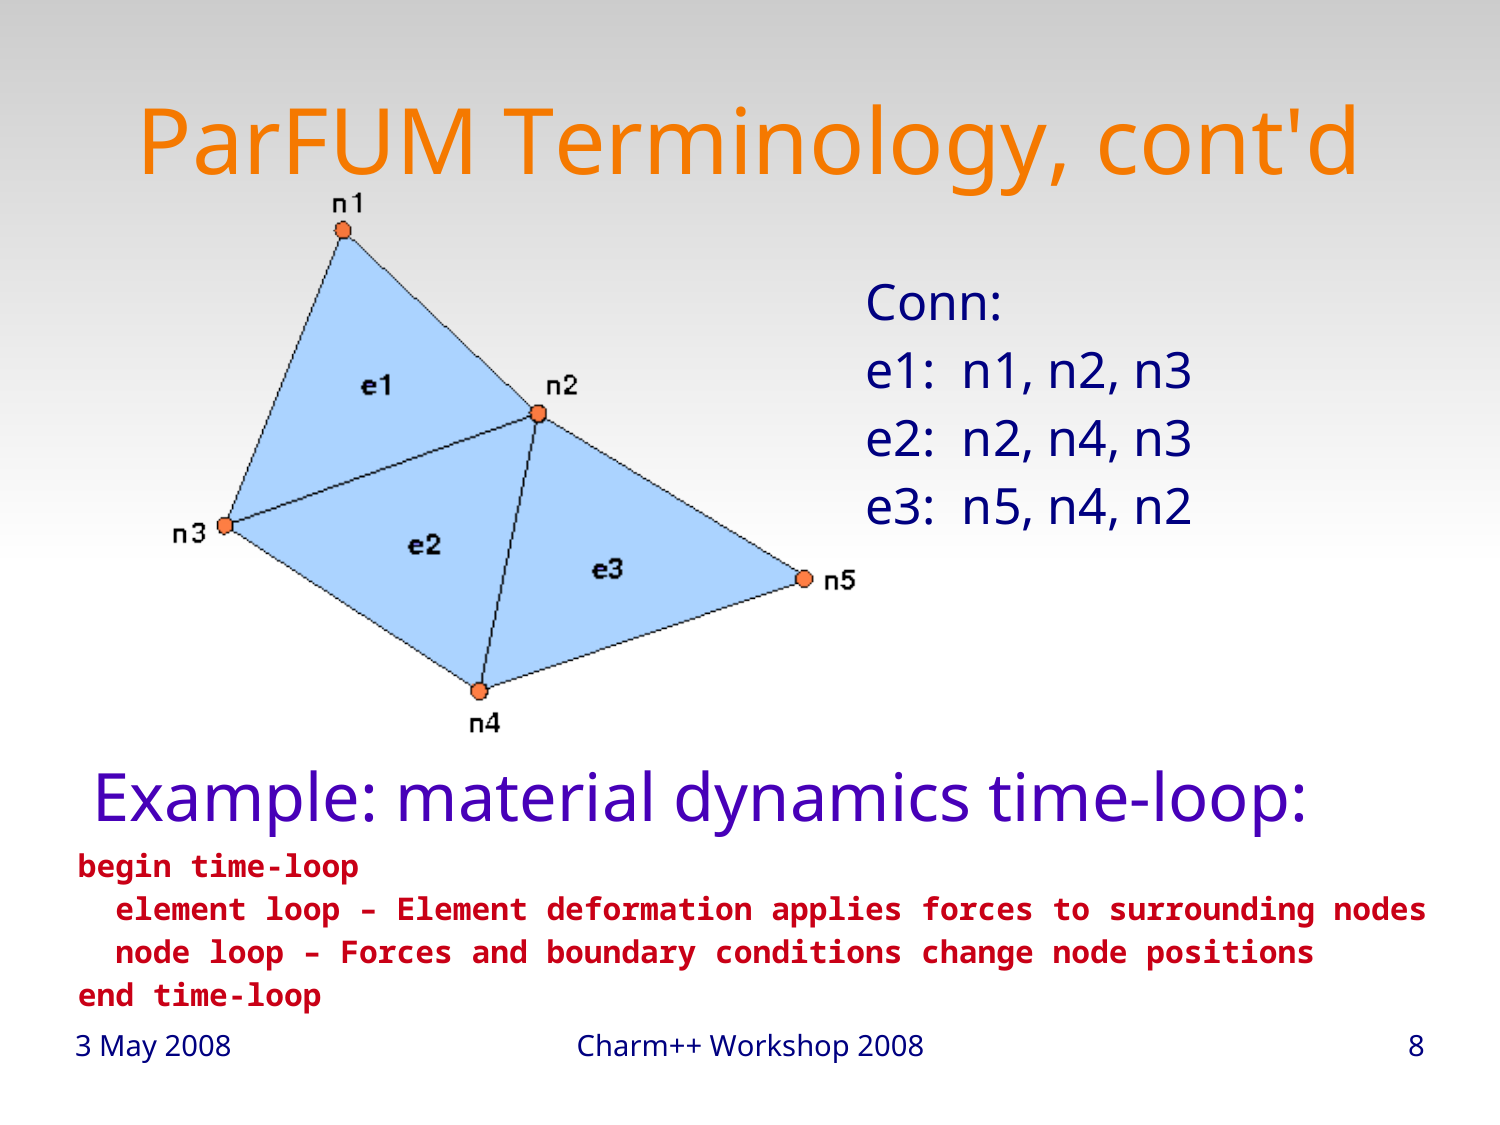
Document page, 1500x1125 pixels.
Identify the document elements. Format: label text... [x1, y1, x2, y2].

title ParFUM Terminology, cont'd [75, 44, 1425, 233]
list Example: material dynamics time-loop: [75, 750, 1426, 836]
text_box begin time-loop element loop – Element deformation applies forces to surrounding nodes node loop – Forces and boundary conditions change node positions end time-loop [63, 836, 1443, 1001]
list Example: material dynamics time-loop: [75, 1001, 1426, 1125]
text_box Conn: e1: n1, n2, n3 e2: n2, n4, n3 e3: n5, n4, n2 [851, 259, 1189, 498]
picture [170, 187, 863, 736]
